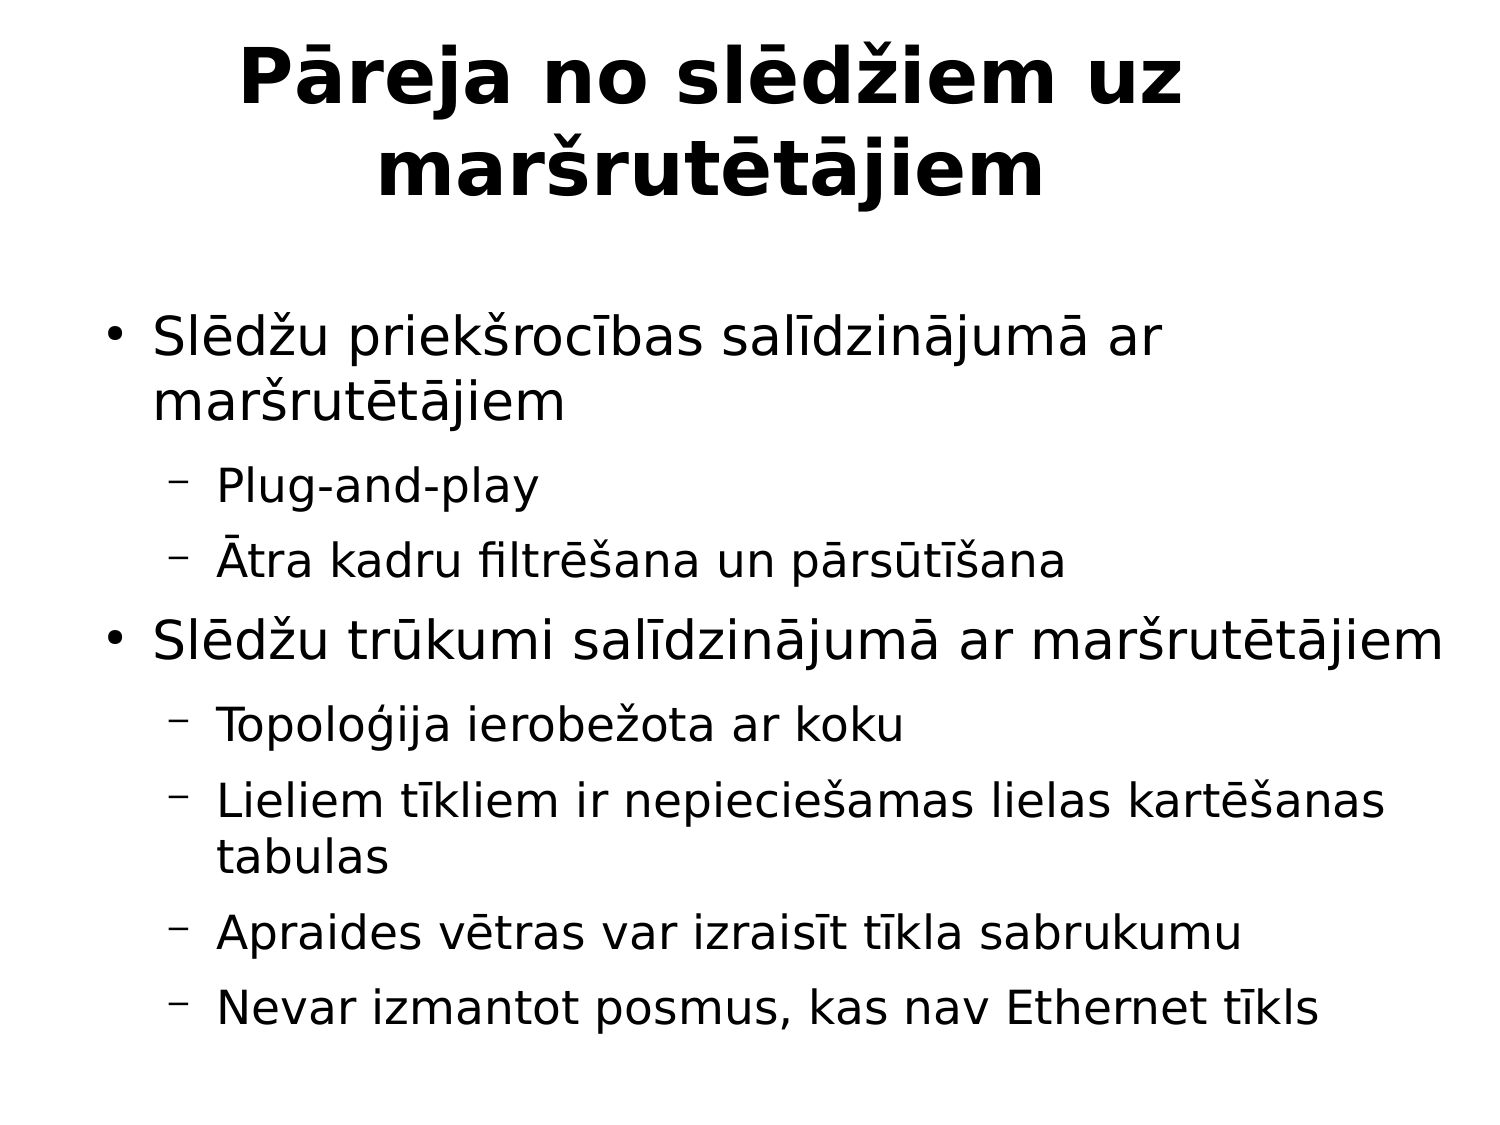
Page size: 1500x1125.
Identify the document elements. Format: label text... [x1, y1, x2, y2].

title Pāreja no slēdžiem uz maršrutētājiem [49, 62, 1374, 175]
list Slēdžu priekšrocības salīdzinājumā ar maršrutētājiem Plug-and-play Ātra kadru filtrēšana un pārsūtīšana Slēdžu trūkumi salīdzinājumā ar maršrutētājiem Topoloģija ierobežota ar koku Lieliem tīkliem ir nepieciešamas lielas kartēšanas tabulas Apraides vētras var izraisīt tīkla sabrukumu Nevar izmantot posmus, kas nav Ethernet tīkls [74, 294, 1463, 1100]
